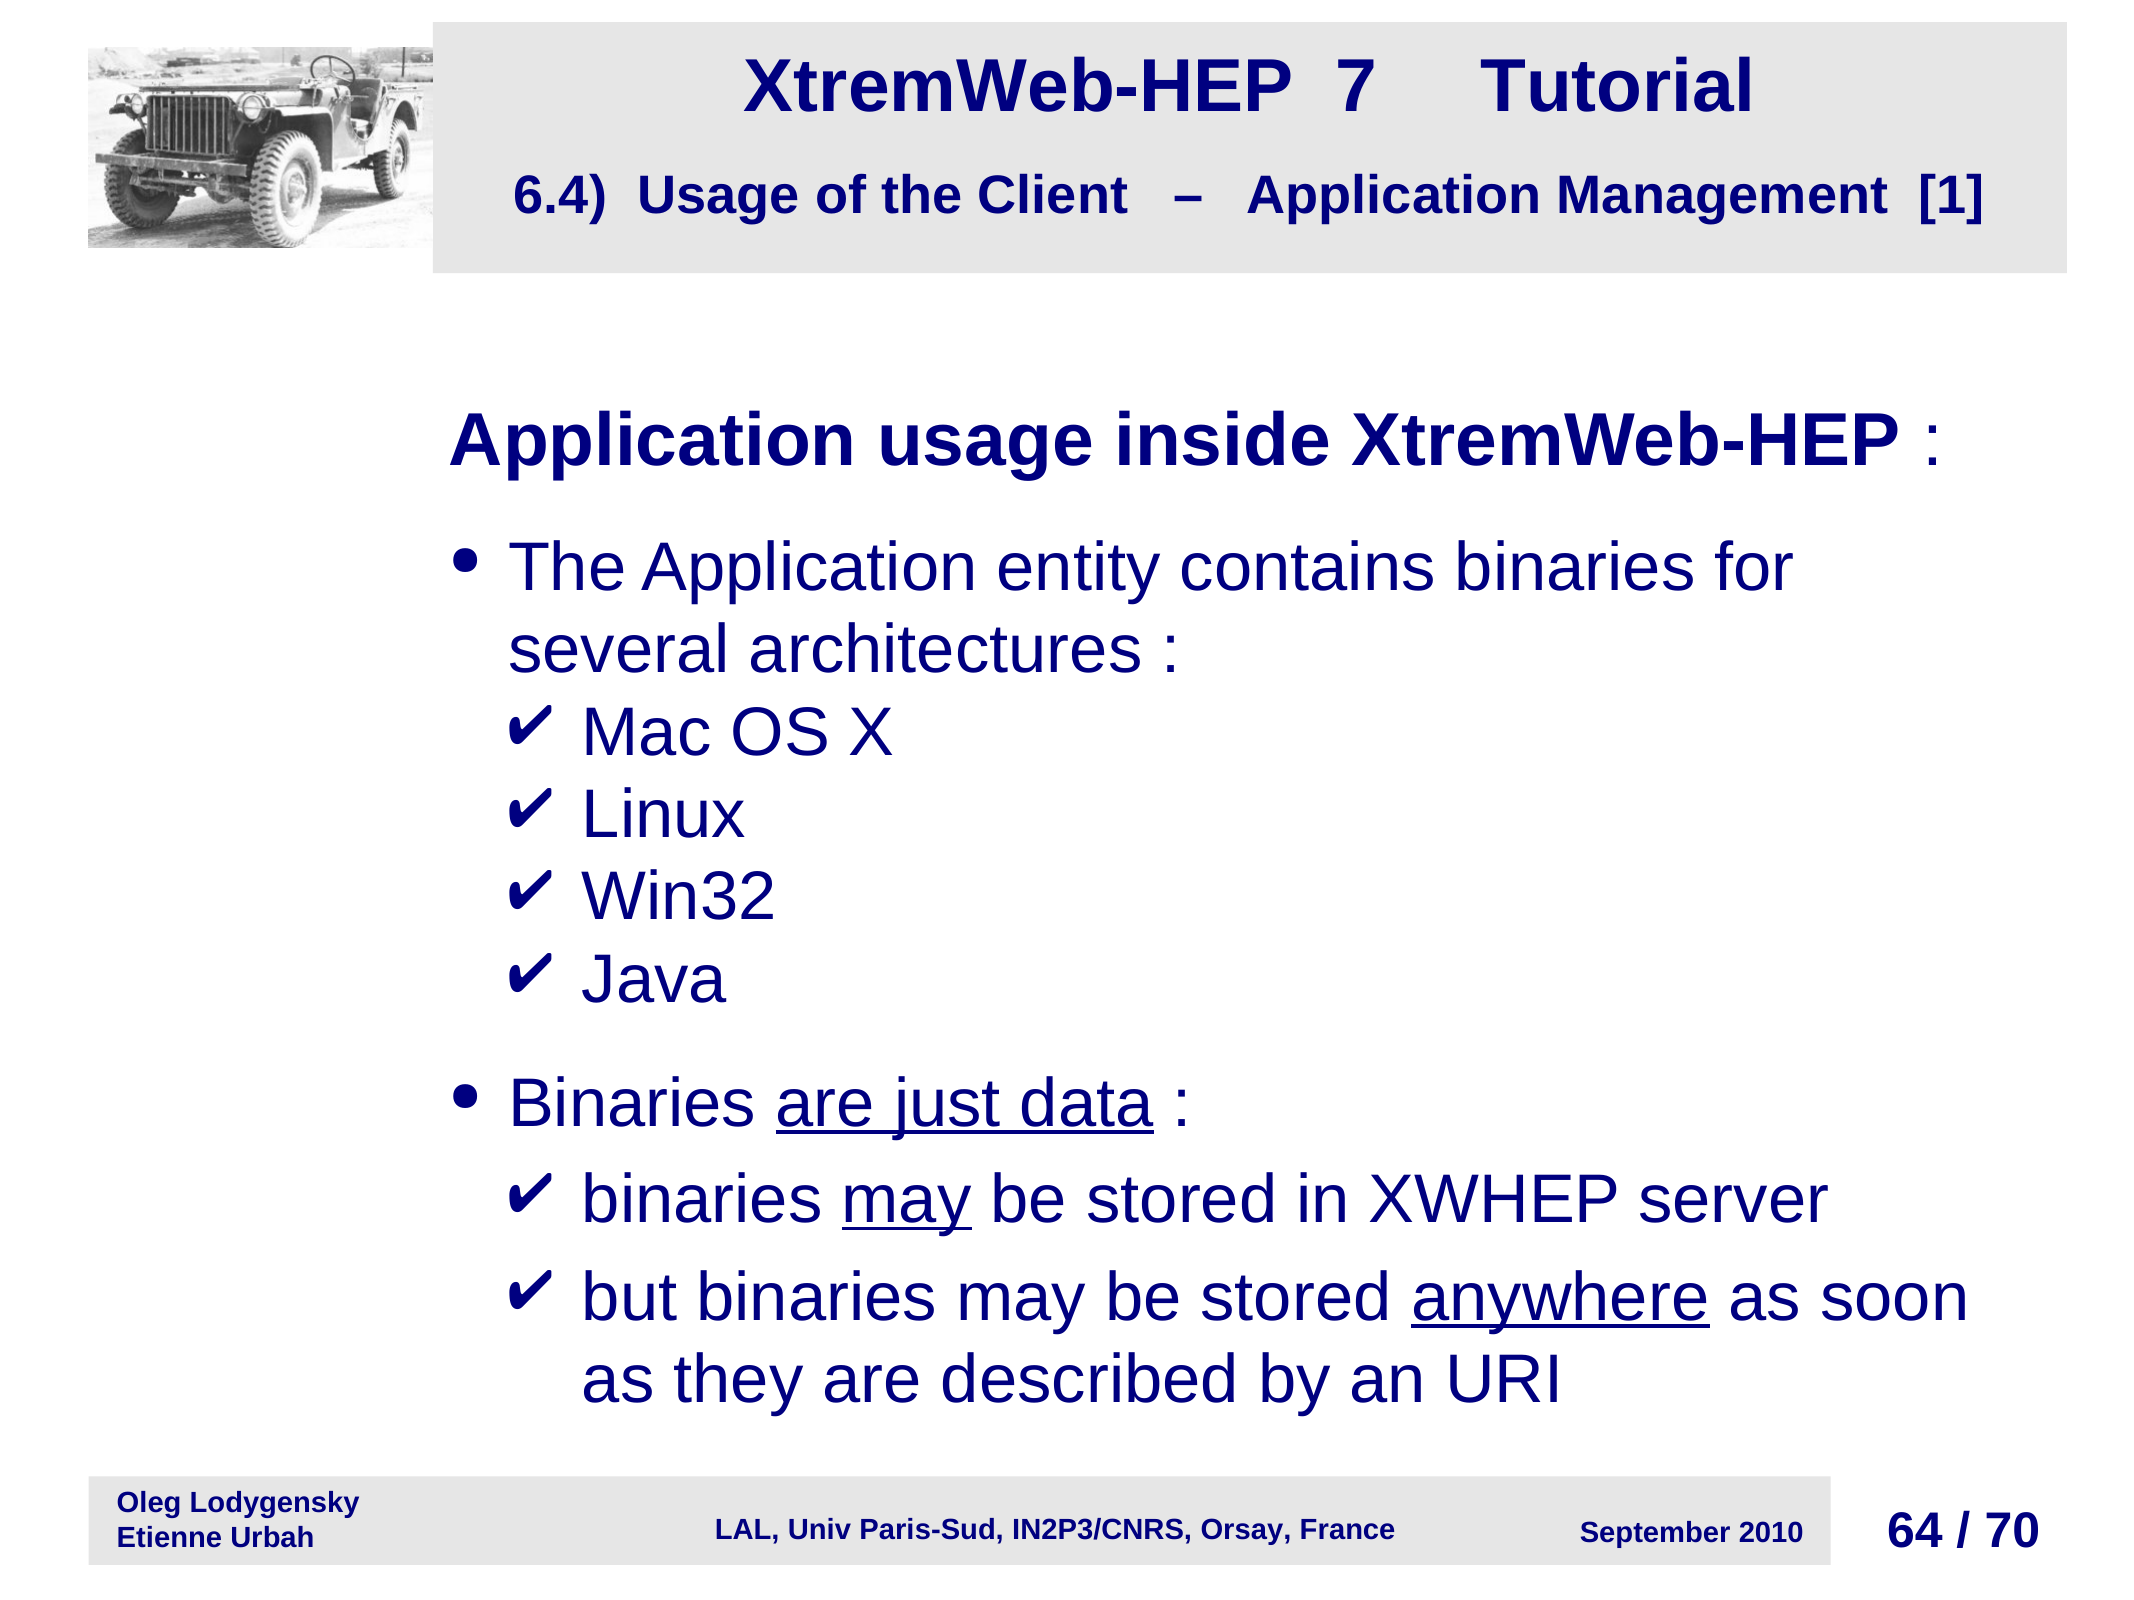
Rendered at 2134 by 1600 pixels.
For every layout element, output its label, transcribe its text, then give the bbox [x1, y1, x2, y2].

picture [88, 47, 433, 248]
title 6.4) Usage of the Client – Application Management [1] [442, 118, 2067, 266]
list Application usage inside XtremWeb-HEP : The Application entity contains binaries for several architectures : Mac OS X Linux Win32 Java Binaries are just data : binaries may be stored in XWHEP server but binaries may be stored anywhere as soon as they are described by an URI [428, 369, 2053, 1461]
